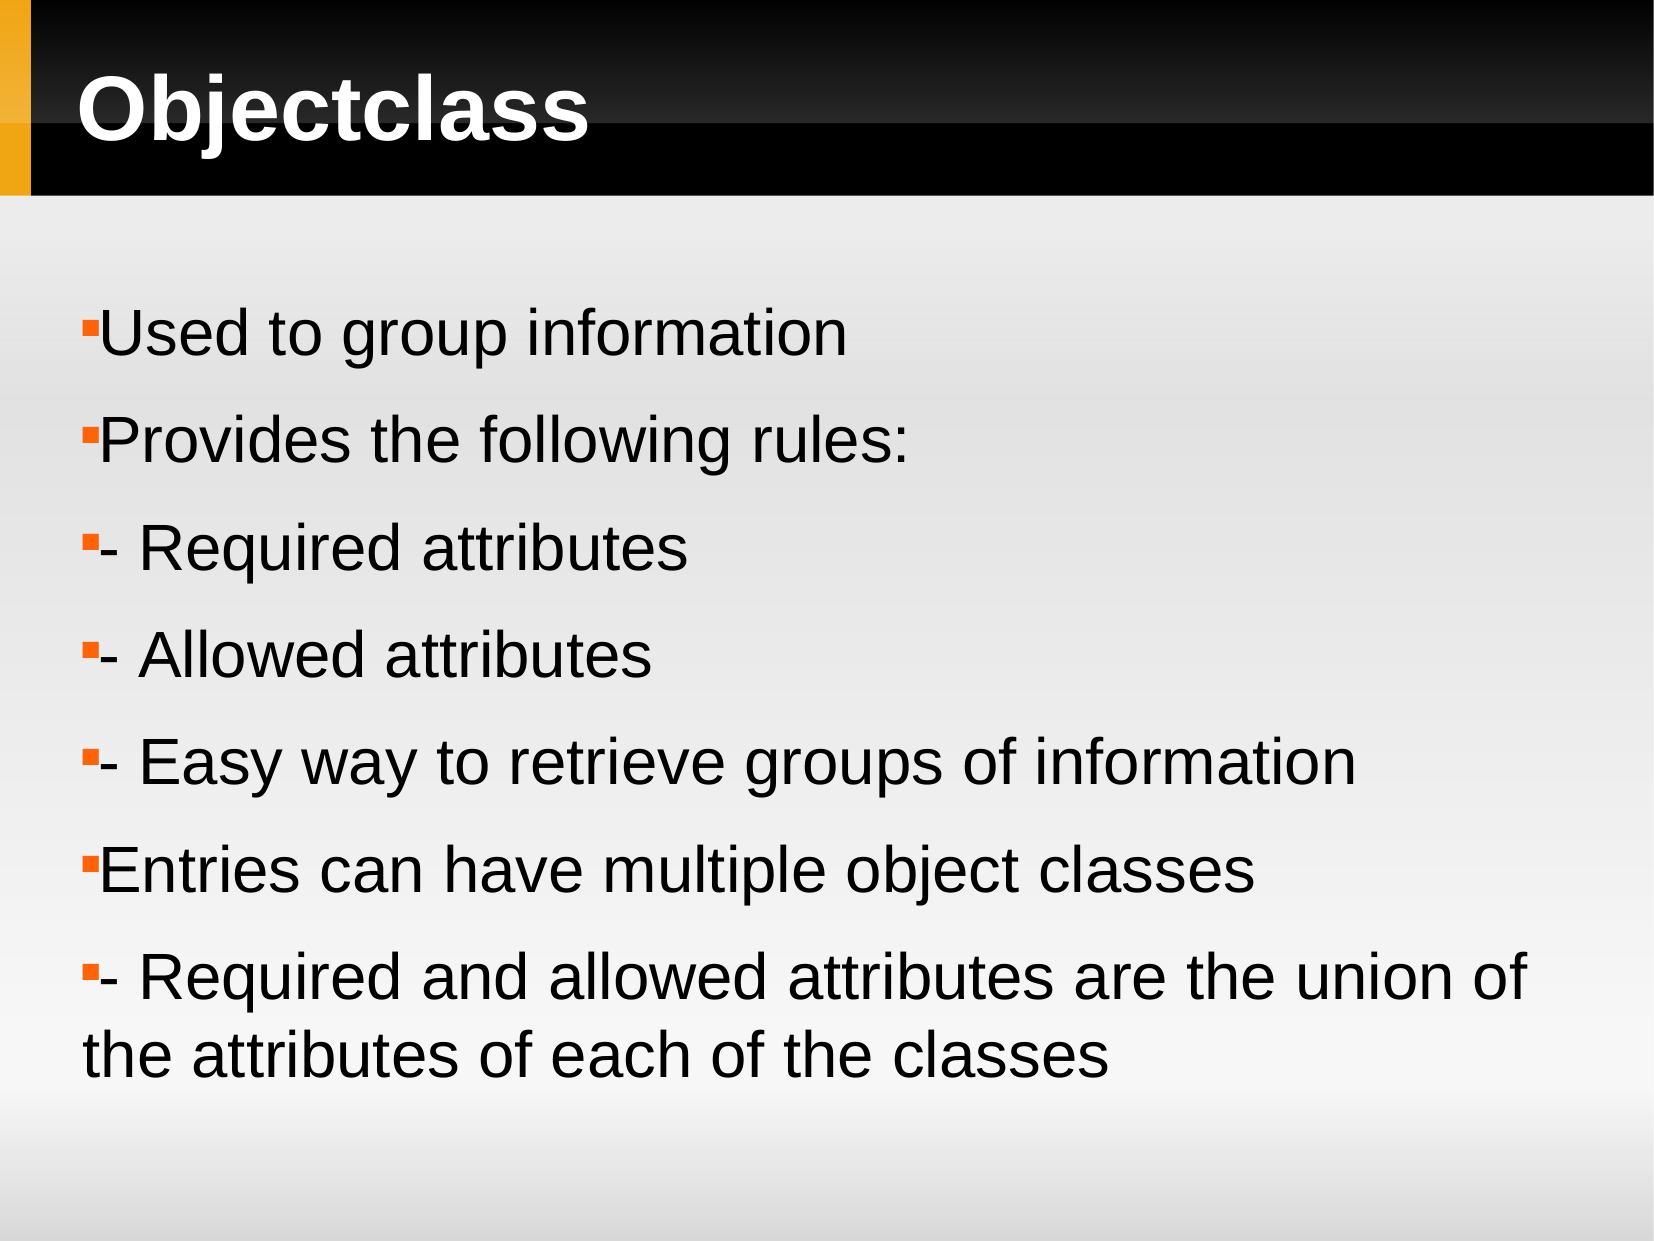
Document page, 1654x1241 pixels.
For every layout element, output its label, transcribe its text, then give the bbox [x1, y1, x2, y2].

title Objectclass [76, 7, 1565, 200]
list Used to group information Provides the following rules: - Required attributes - Allowed attributes - Easy way to retrieve groups of information Entries can have multiple object classes - Required and allowed attributes are the union of the attributes of each of the classes [82, 290, 1571, 1094]
